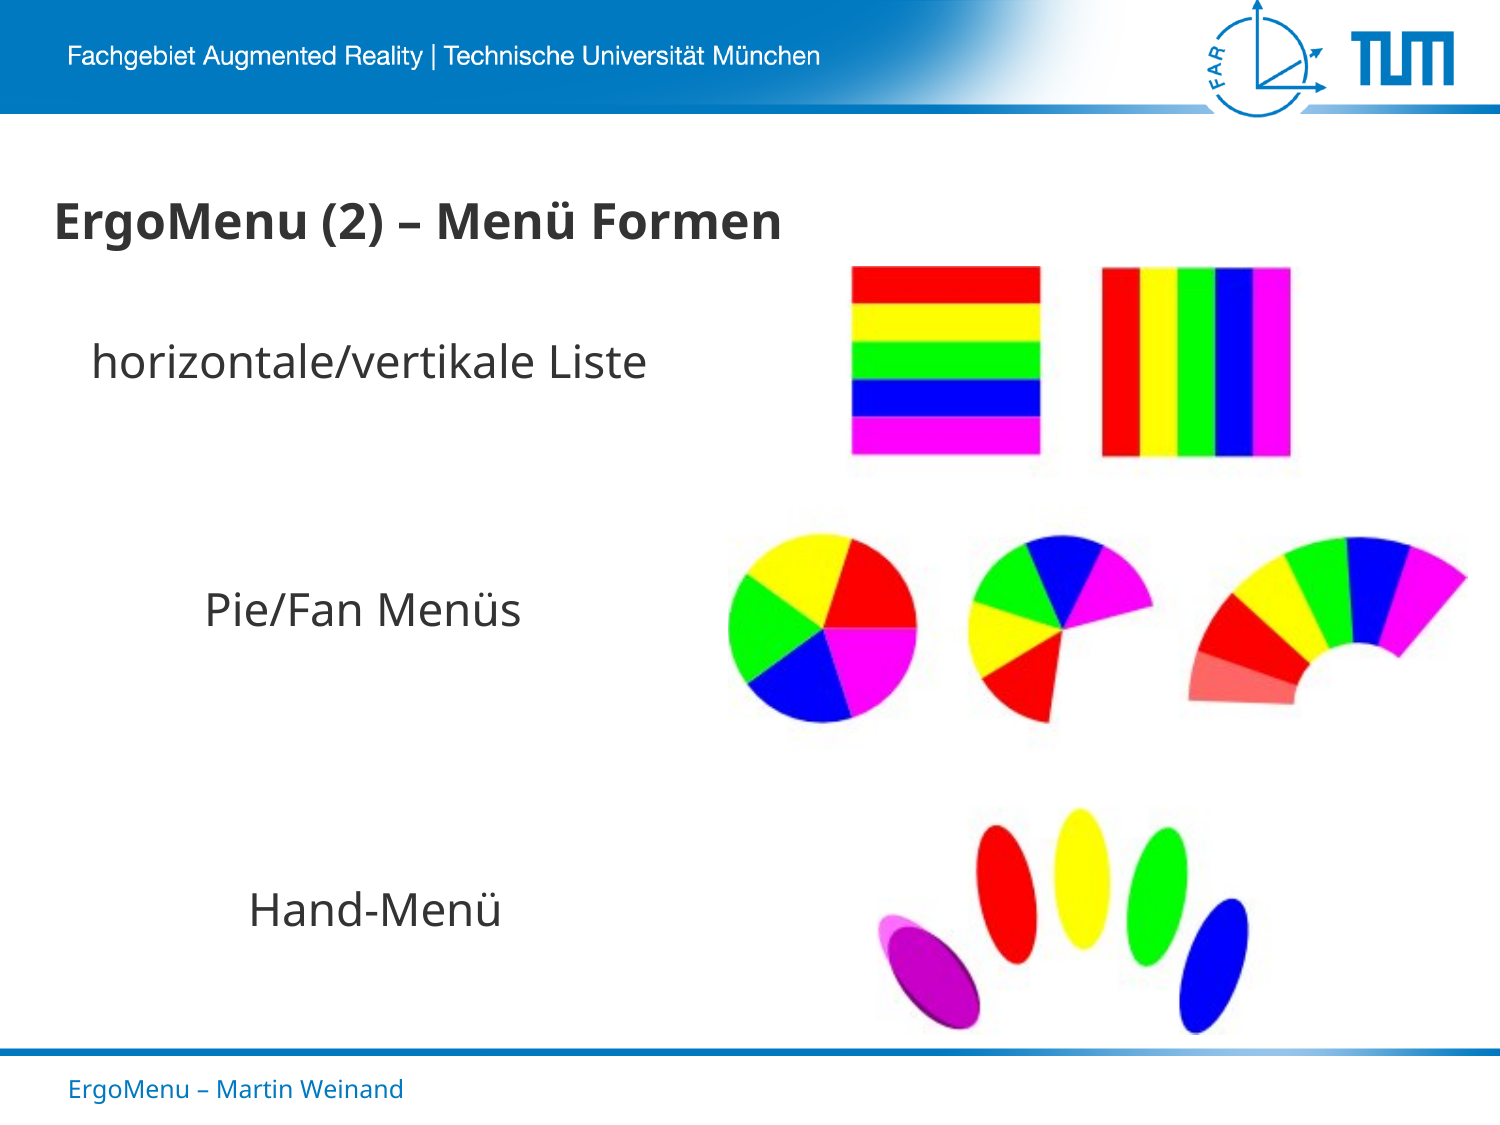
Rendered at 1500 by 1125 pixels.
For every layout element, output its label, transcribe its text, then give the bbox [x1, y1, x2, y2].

text_box Hand-Menü [76, 860, 676, 957]
text_box ErgoMenu – Martin Weinand [53, 1063, 1081, 1114]
title ErgoMenu (2) – Menü Formen [53, 156, 1447, 284]
subtitle horizontale/vertikale Liste [69, 312, 669, 409]
text_box Pie/Fan Menüs [63, 560, 663, 657]
picture [0, 0, 1500, 1125]
